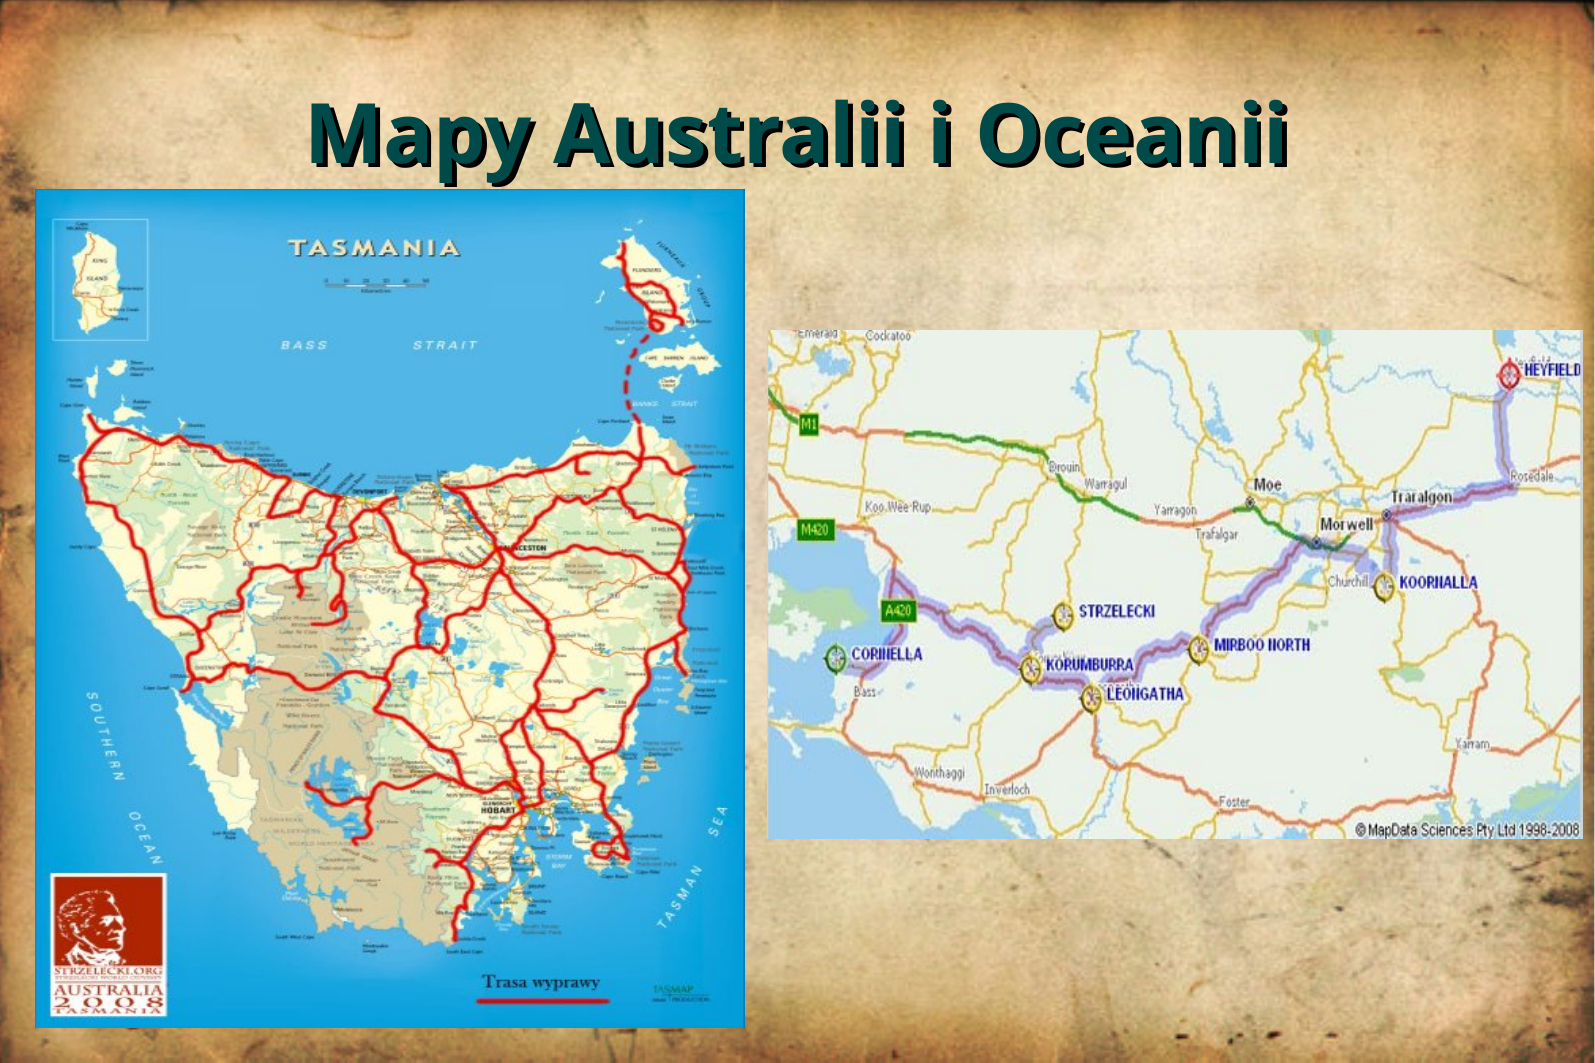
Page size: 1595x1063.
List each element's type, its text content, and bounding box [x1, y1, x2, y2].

picture [0, 0, 1595, 1063]
title Mapy Australii i Oceanii [79, 42, 1515, 220]
